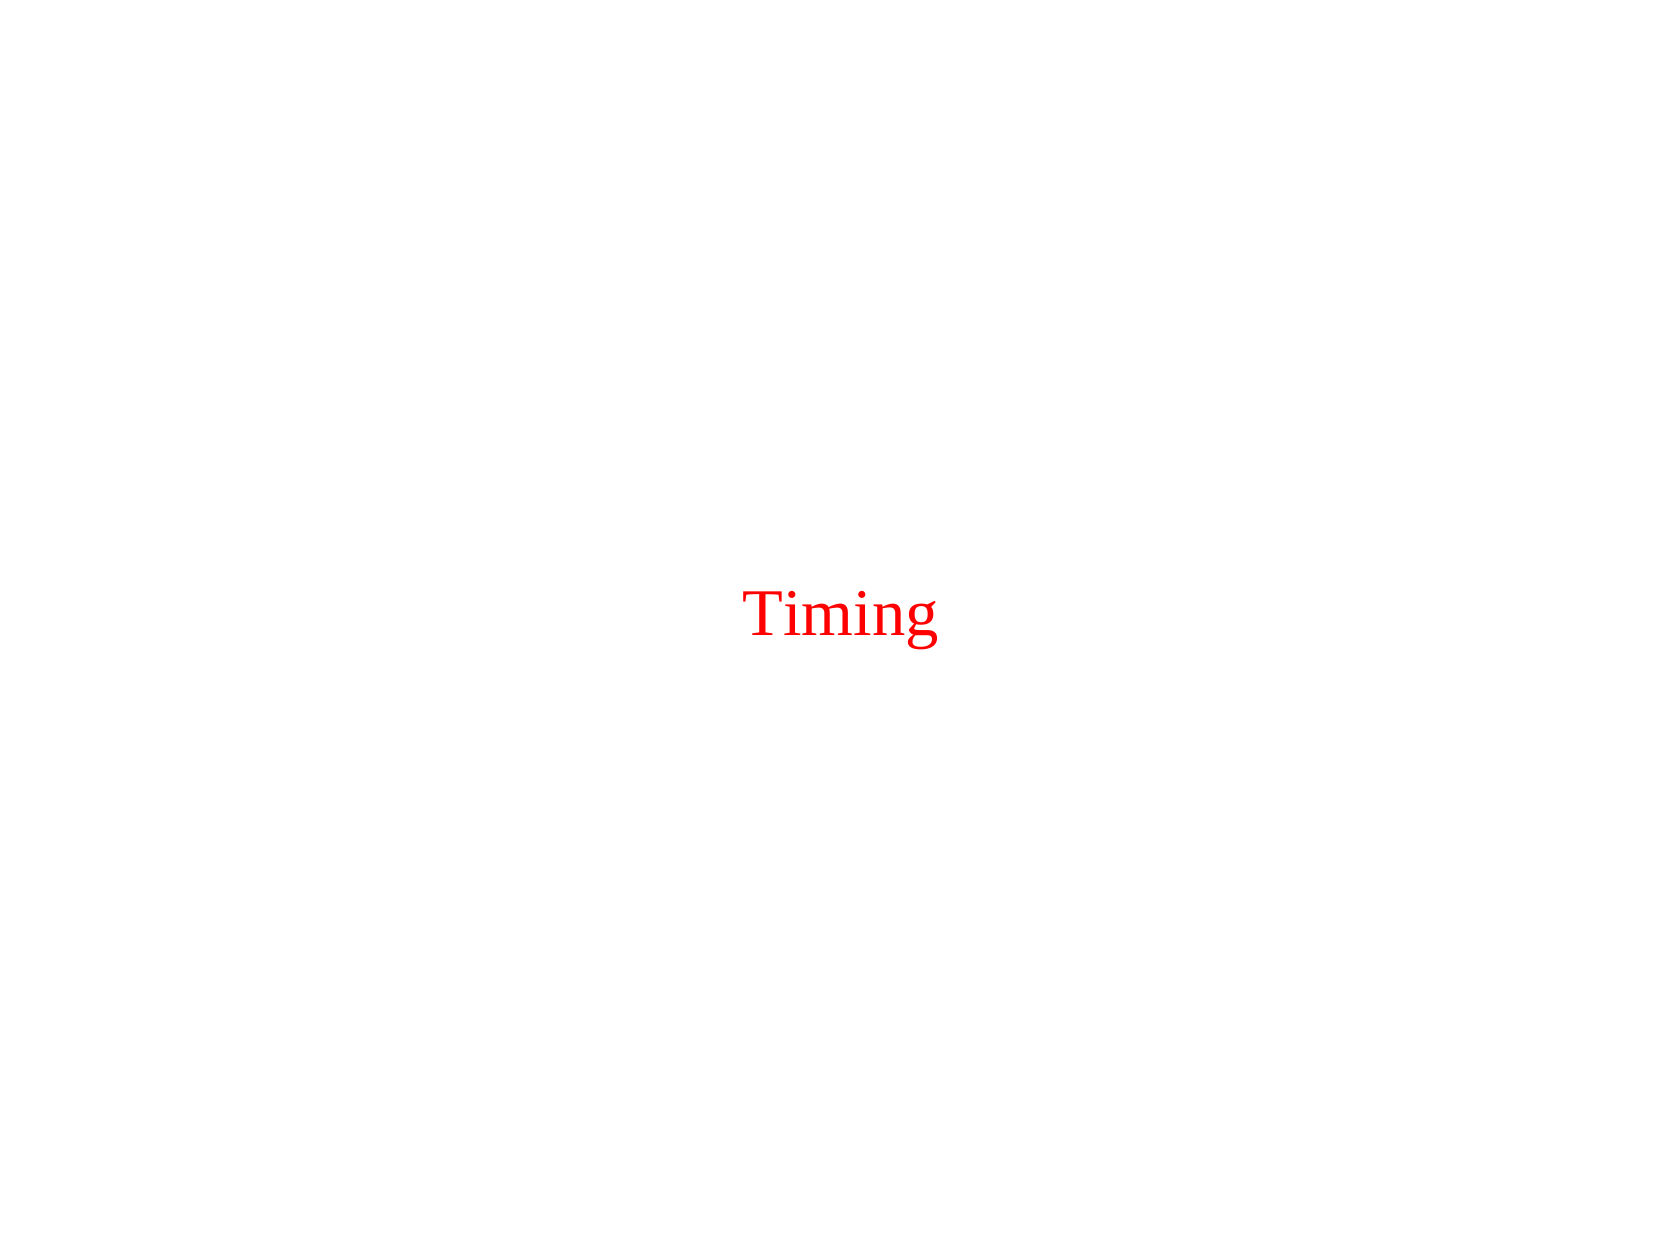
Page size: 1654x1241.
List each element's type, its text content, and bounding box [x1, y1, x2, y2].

text_box Timing [742, 576, 939, 651]
